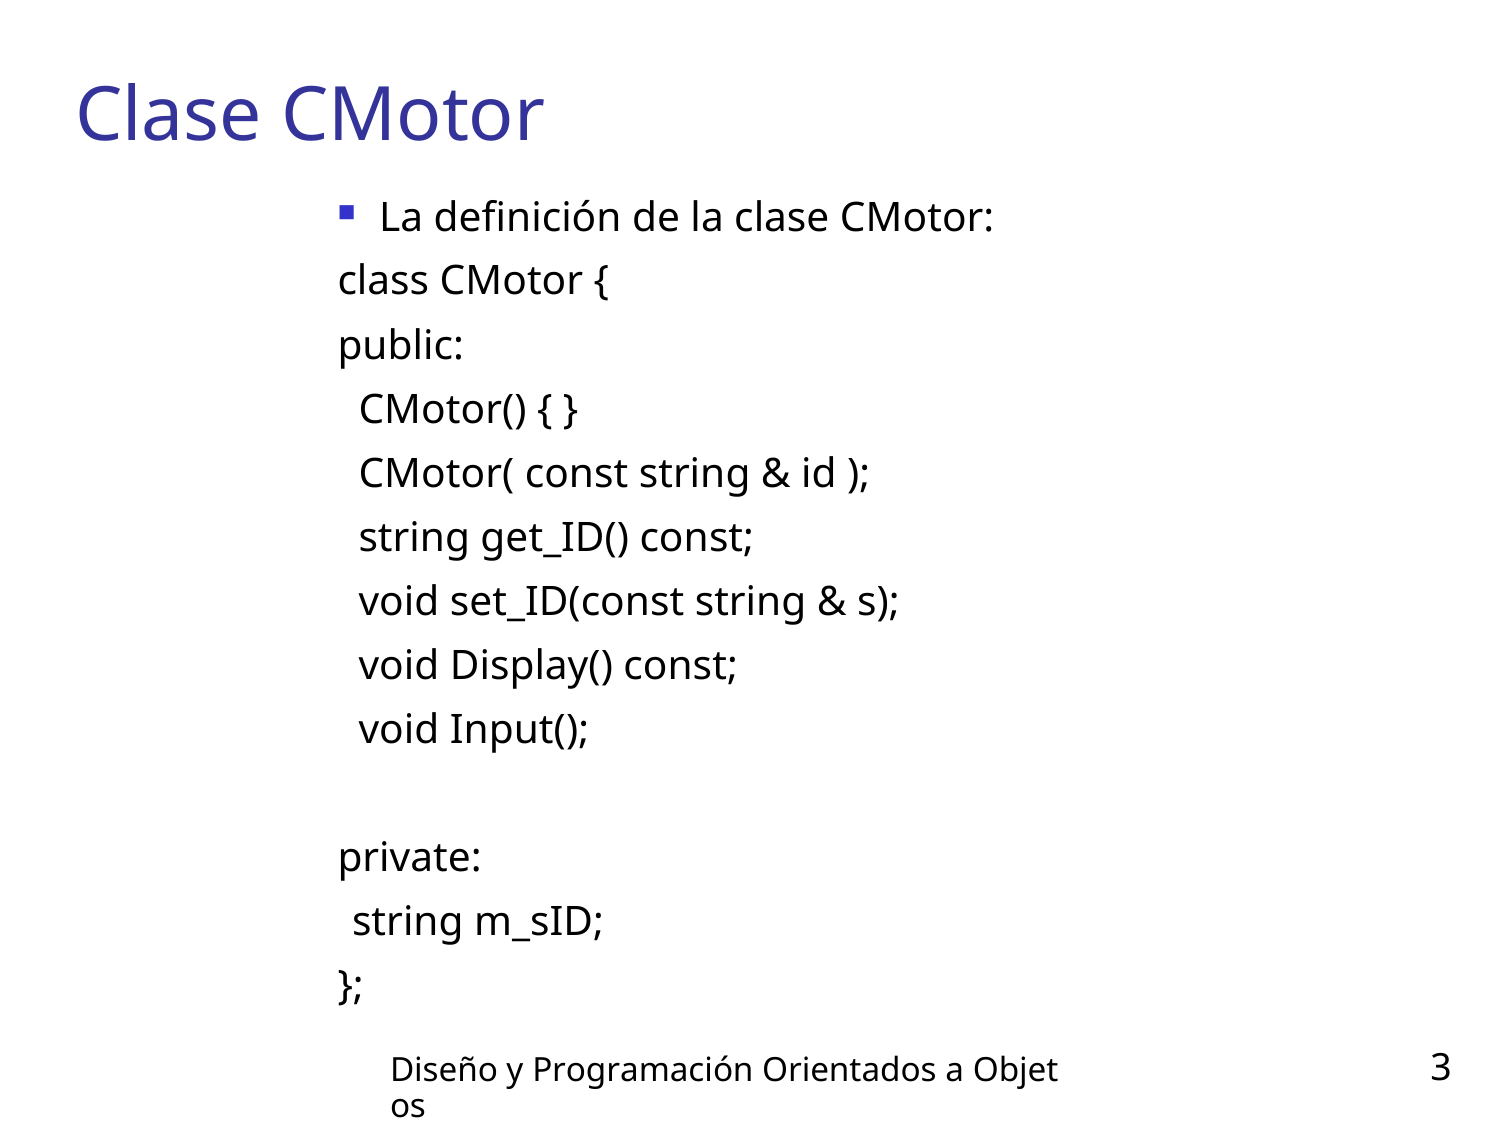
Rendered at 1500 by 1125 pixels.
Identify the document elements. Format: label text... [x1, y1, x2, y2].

title Clase CMotor [75, 25, 1466, 188]
list La definición de la clase CMotor: class CMotor { public: CMotor() { } CMotor( const string & id ); string get_ID() const; void set_ID(const string & s); void Display() const; void Input(); private: string m_sID; }; [337, 187, 1462, 1013]
